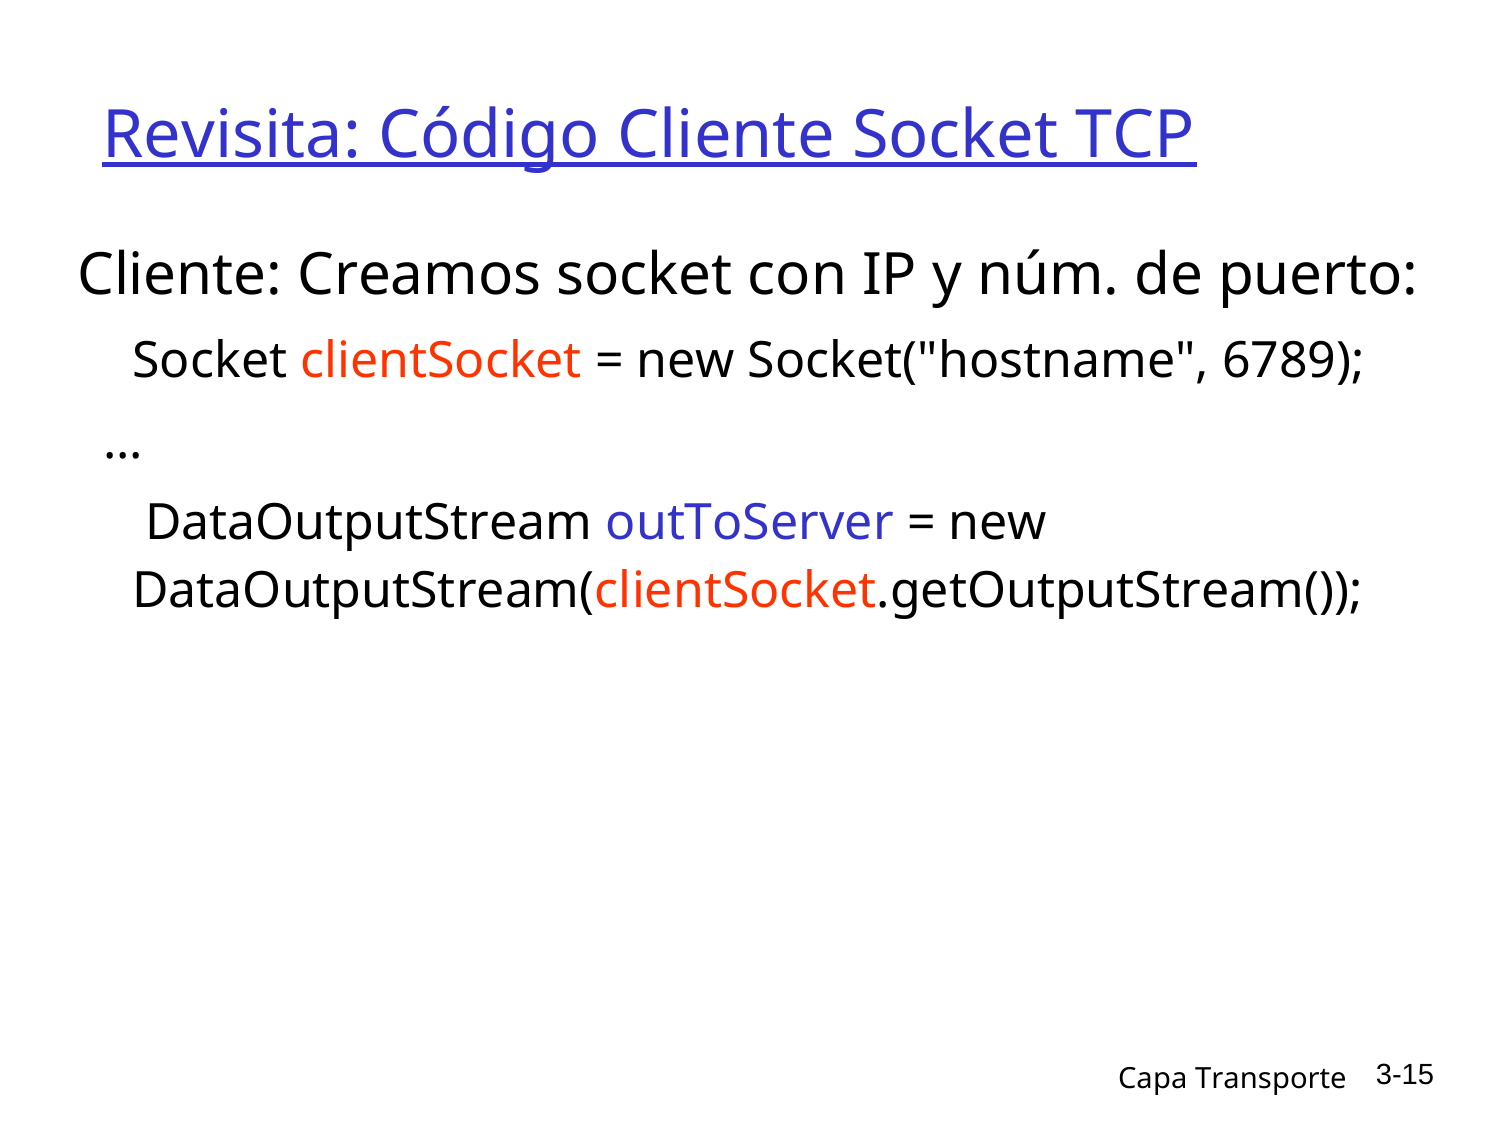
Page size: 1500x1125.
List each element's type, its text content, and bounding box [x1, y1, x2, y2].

list Cliente: Creamos socket con IP y núm. de puerto: Socket clientSocket = new Socket("hostname", 6789); ... DataOutputStream outToServer = new DataOutputStream(clientSocket.getOutputStream()); [62, 224, 1500, 1051]
title Revisita: Código Cliente Socket TCP [87, 37, 1438, 224]
